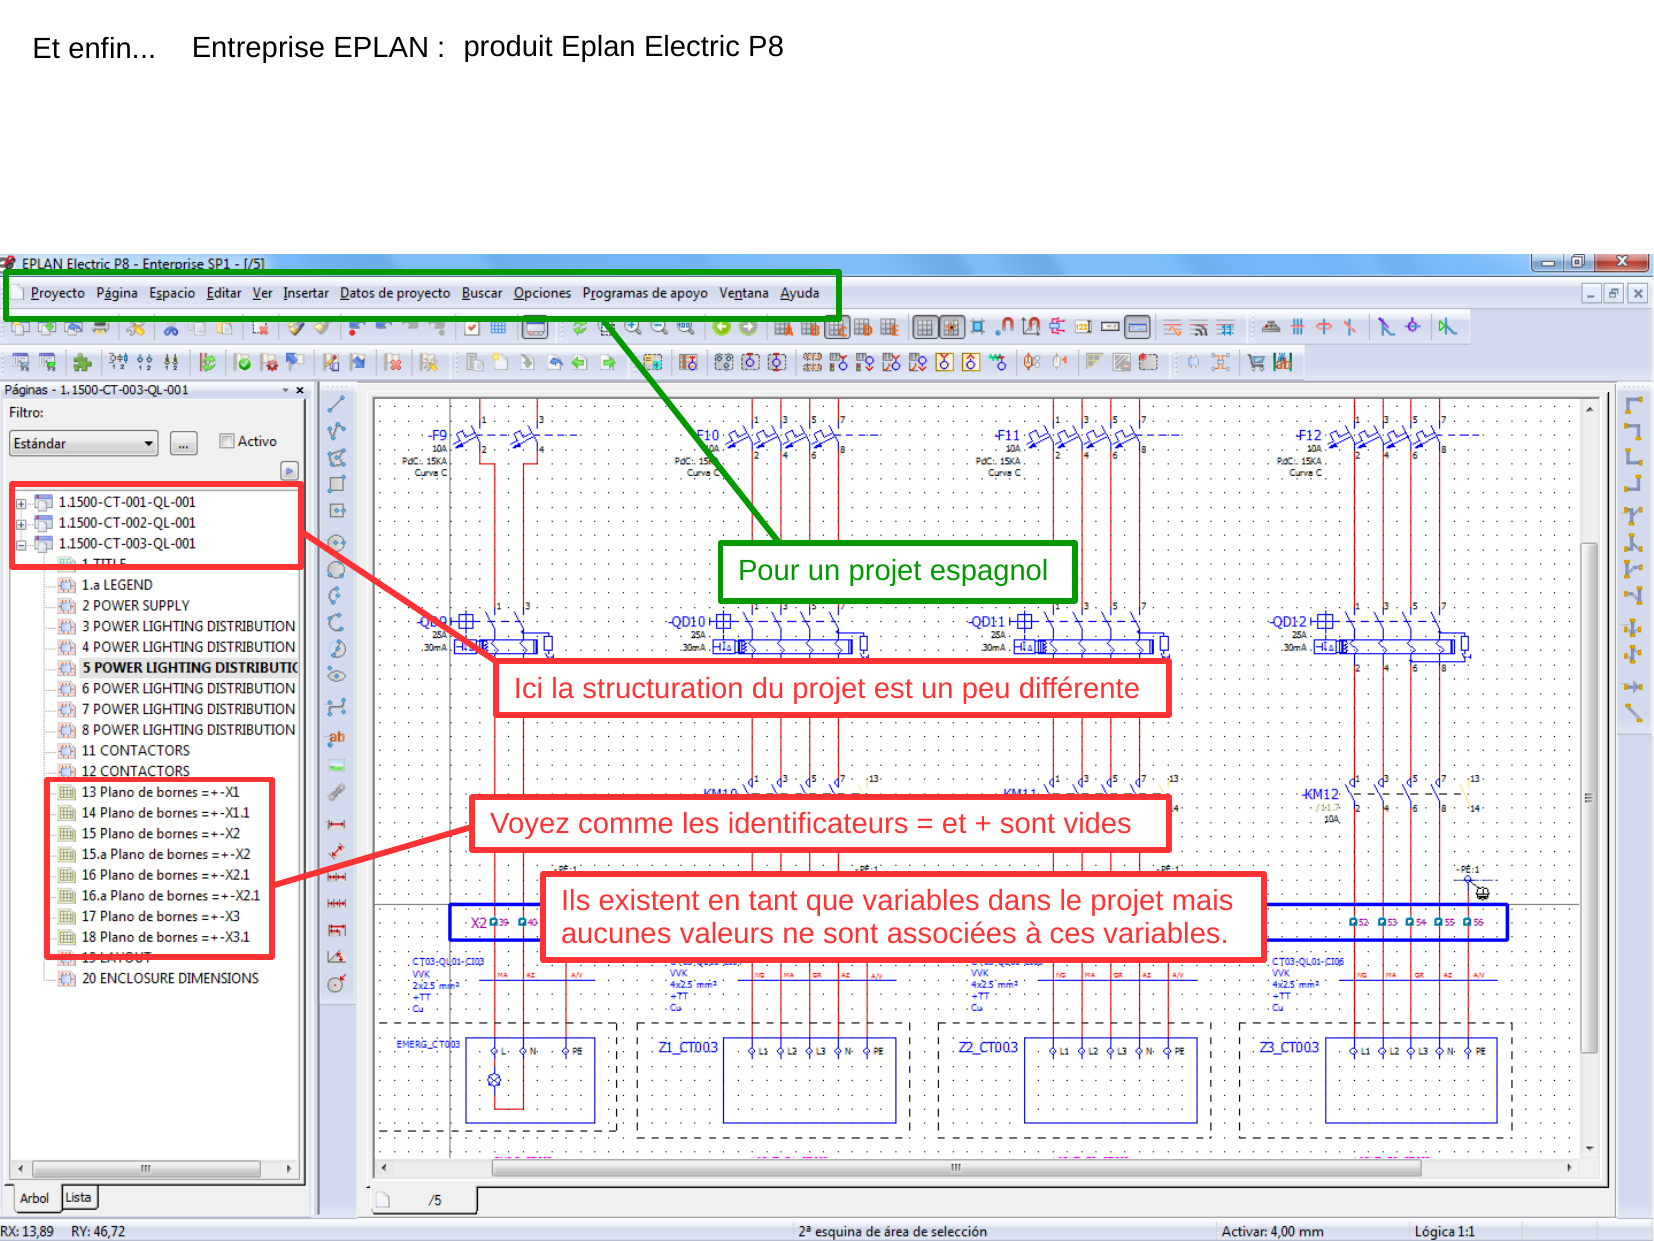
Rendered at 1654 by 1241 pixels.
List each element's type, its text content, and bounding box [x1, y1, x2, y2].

text_box Voyez comme les identificateurs = et + sont vides [472, 796, 1170, 851]
text_box Ils existent en tant que variables dans le projet mais aucunes valeurs ne sont associées à ces variables. [543, 874, 1264, 961]
text_box Pour un projet espagnol [720, 543, 1075, 601]
text_box Ici la structuration du projet est un peu différente [496, 661, 1170, 715]
text_box produit Eplan Electric P8 [448, 22, 922, 73]
text_box Et enfin... [17, 24, 189, 74]
text_box Entreprise EPLAN : [189, 24, 473, 74]
picture [0, 254, 1654, 1241]
